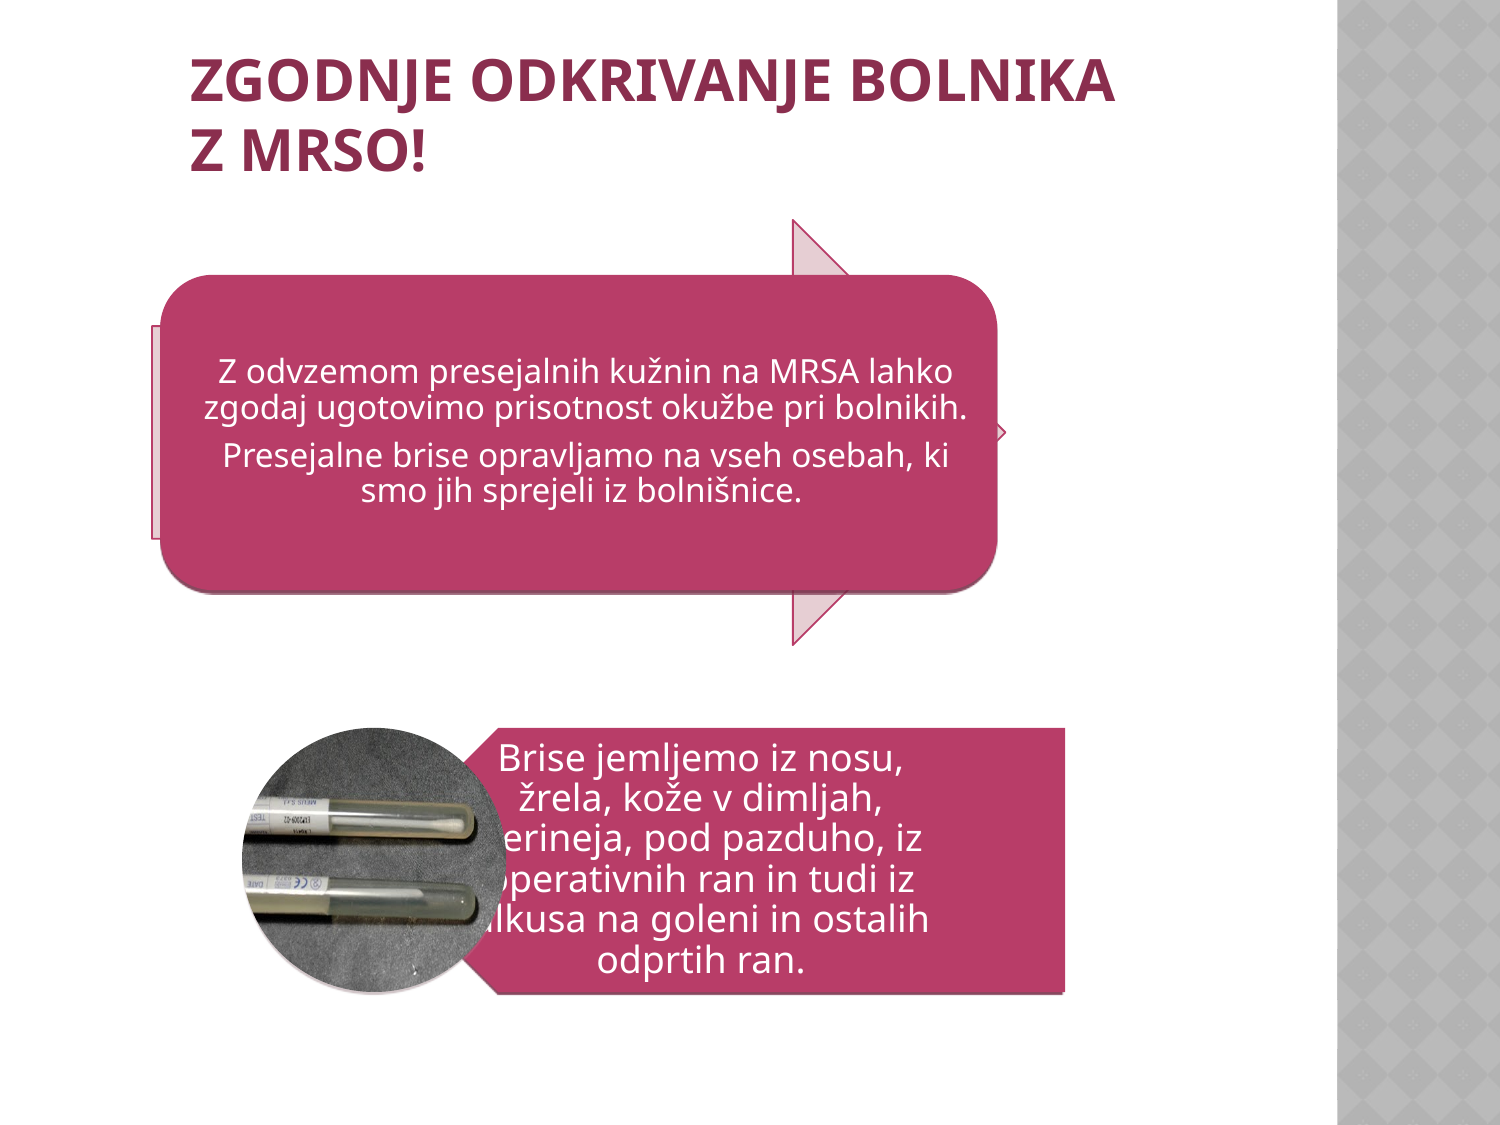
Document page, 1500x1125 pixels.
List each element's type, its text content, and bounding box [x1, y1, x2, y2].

text_box [792, 591, 847, 646]
text_box Brise jemljemo iz nosu, žrela, kože v dimljah, perineja, pod pazduho, iz operativnih ran in tudi iz ulkusa na goleni in ostalih odprtih ran. [464, 727, 1066, 993]
text_box [792, 219, 847, 274]
text_box Z odvzemom presejalnih kužnin na MRSA lahko zgodaj ugotovimo prisotnost okužbe pri bolnikih. Presejalne brise opravljamo na vseh osebah, ki smo jih sprejeli iz bolnišnice. [160, 274, 998, 591]
text_box [151, 326, 160, 539]
text_box [242, 727, 507, 993]
title Zgodnje odkrivanje bolnika z mrso! [183, 42, 1151, 183]
text_box [998, 425, 1006, 440]
